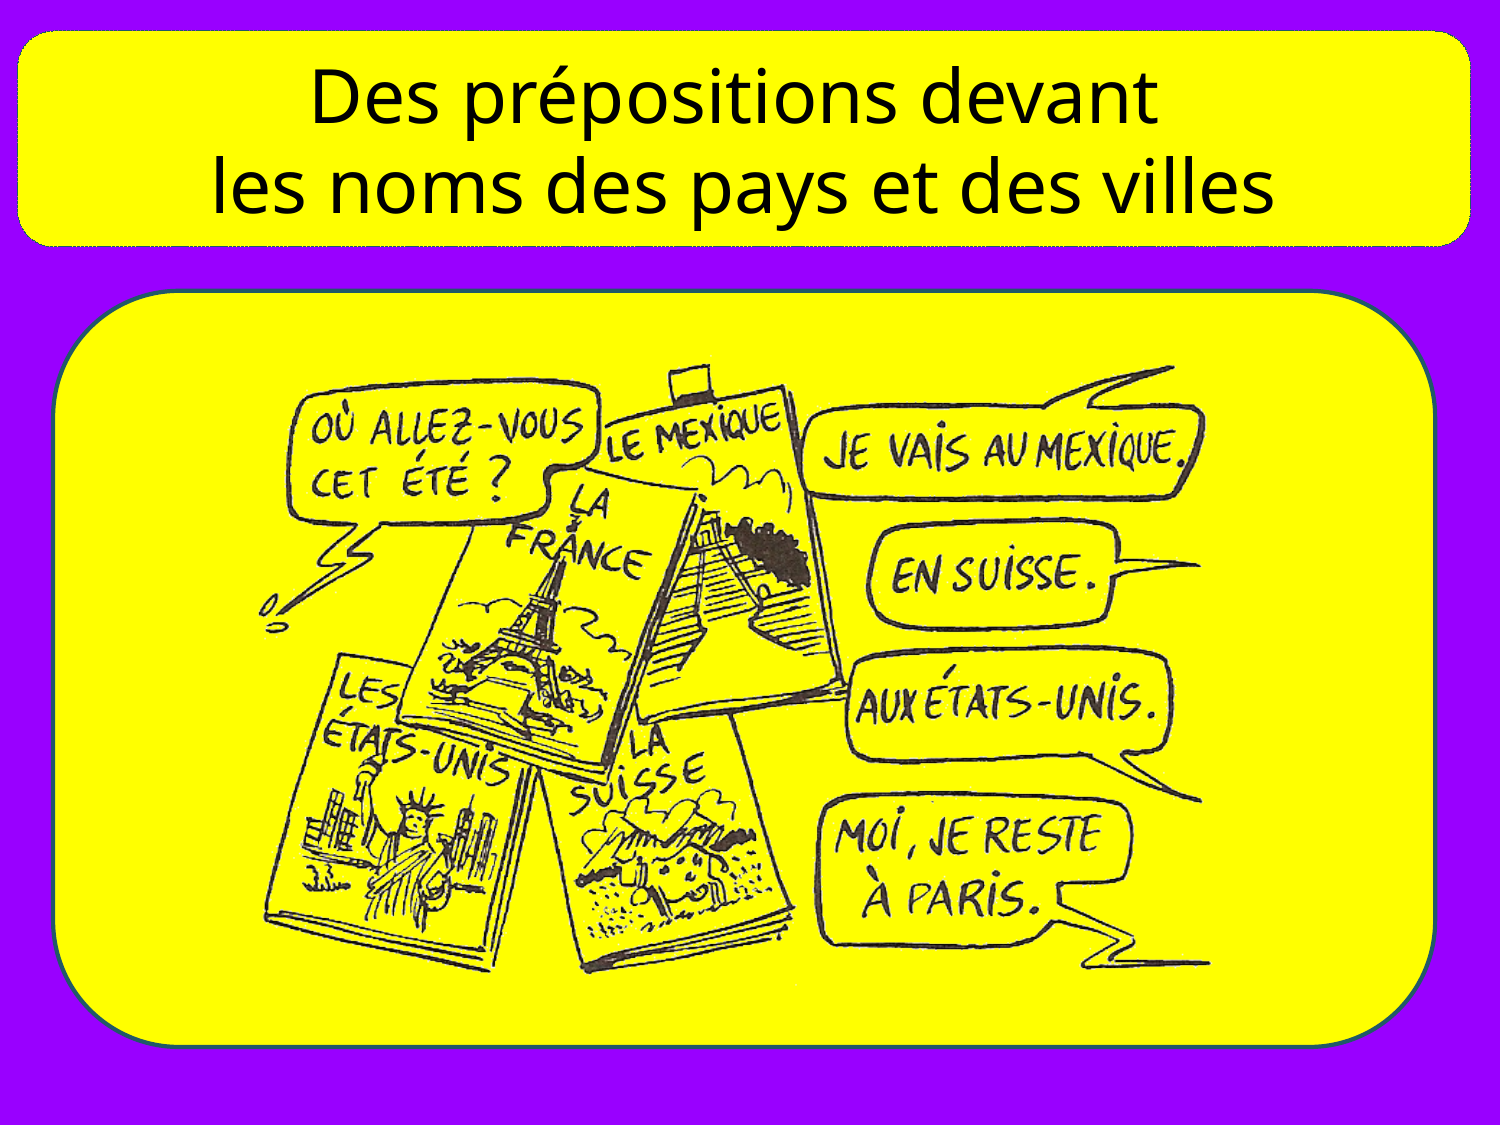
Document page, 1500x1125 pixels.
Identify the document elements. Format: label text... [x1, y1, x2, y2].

picture [230, 338, 1247, 993]
text_box Des prépositions devant les noms des pays et des villes [17, 30, 1471, 247]
text_box [53, 290, 1436, 1047]
